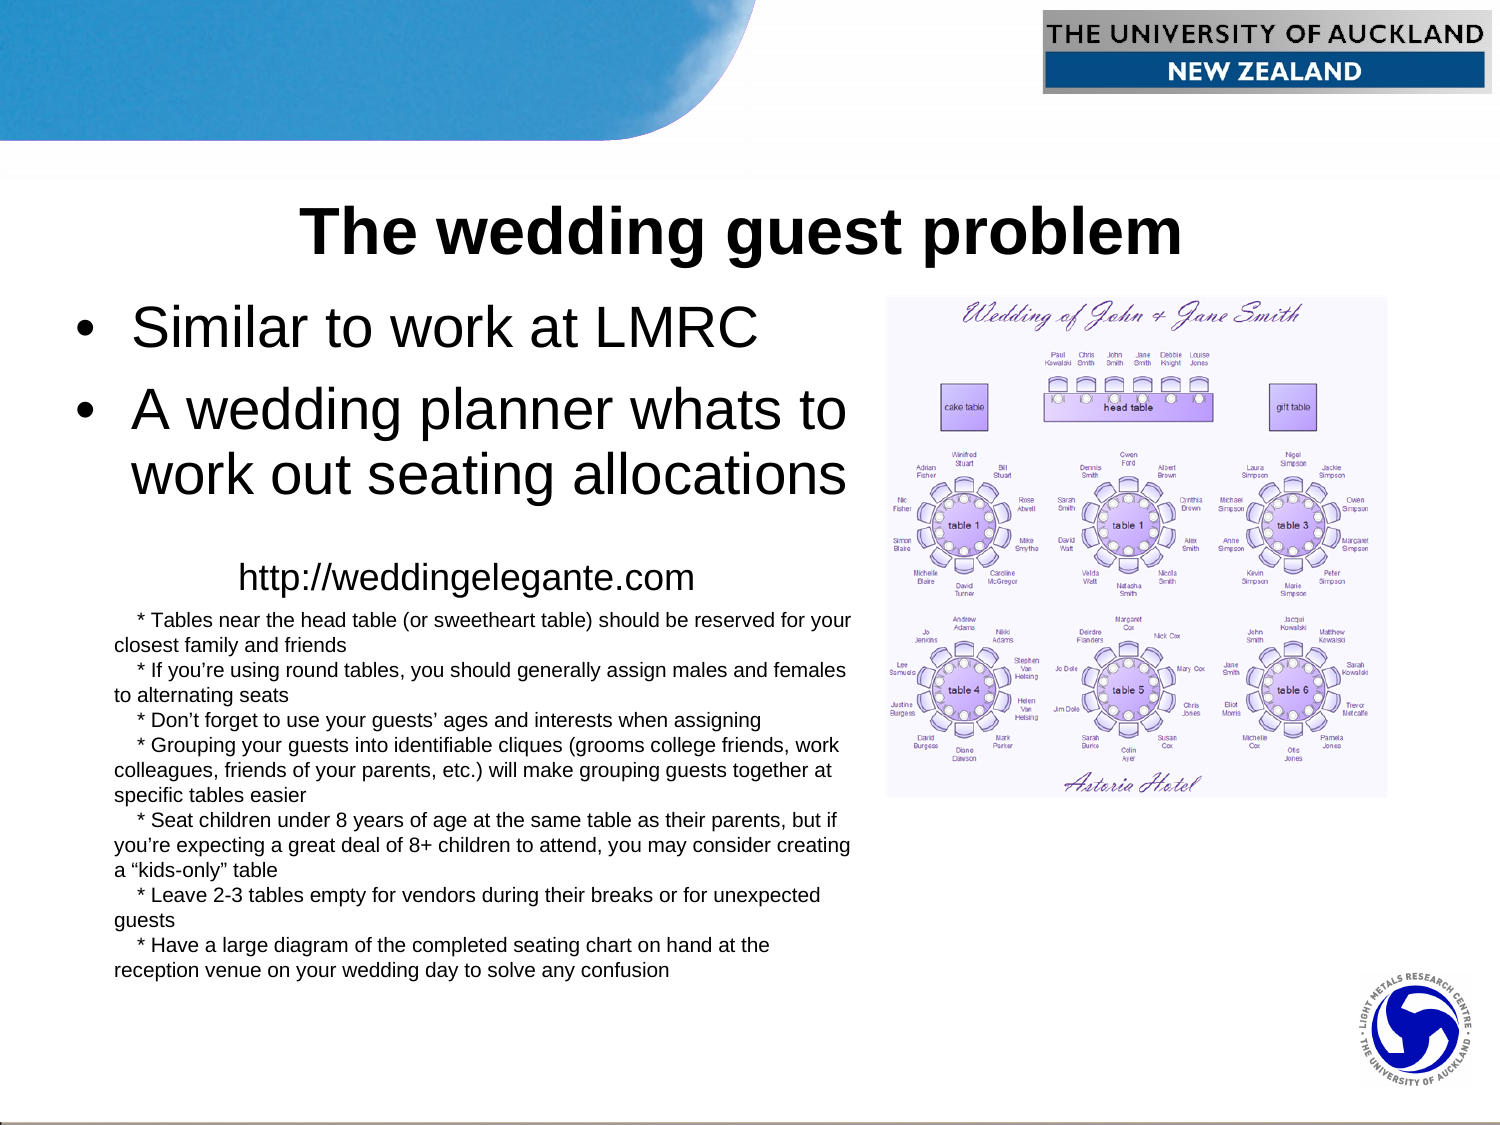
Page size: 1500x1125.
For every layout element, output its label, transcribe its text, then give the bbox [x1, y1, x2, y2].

title The wedding guest problem [67, 166, 1418, 296]
picture [885, 295, 1388, 798]
text_box * Tables near the head table (or sweetheart table) should be reserved for your closest family and friends * If you’re using round tables, you should generally assign males and females to alternating seats * Don’t forget to use your guests’ ages and interests when assigning * Grouping your guests into identifiable cliques (grooms college friends, work colleagues, friends of your parents, etc.) will make grouping guests together at specific tables easier * Seat children under 8 years of age at the same table as their parents, but if you’re expecting a great deal of 8+ children to attend, you may consider creating a “kids-only” table * Leave 2-3 tables empty for vendors during their breaks or for unexpected guests * Have a large diagram of the completed seating chart on hand at the reception venue on your wedding day to solve any confusion [99, 599, 868, 1014]
text_box http://weddingelegante.com [223, 545, 711, 606]
picture [1359, 972, 1472, 1086]
picture [0, 0, 1500, 181]
list Similar to work at LMRC A wedding planner whats to work out seating allocations [75, 295, 975, 1024]
